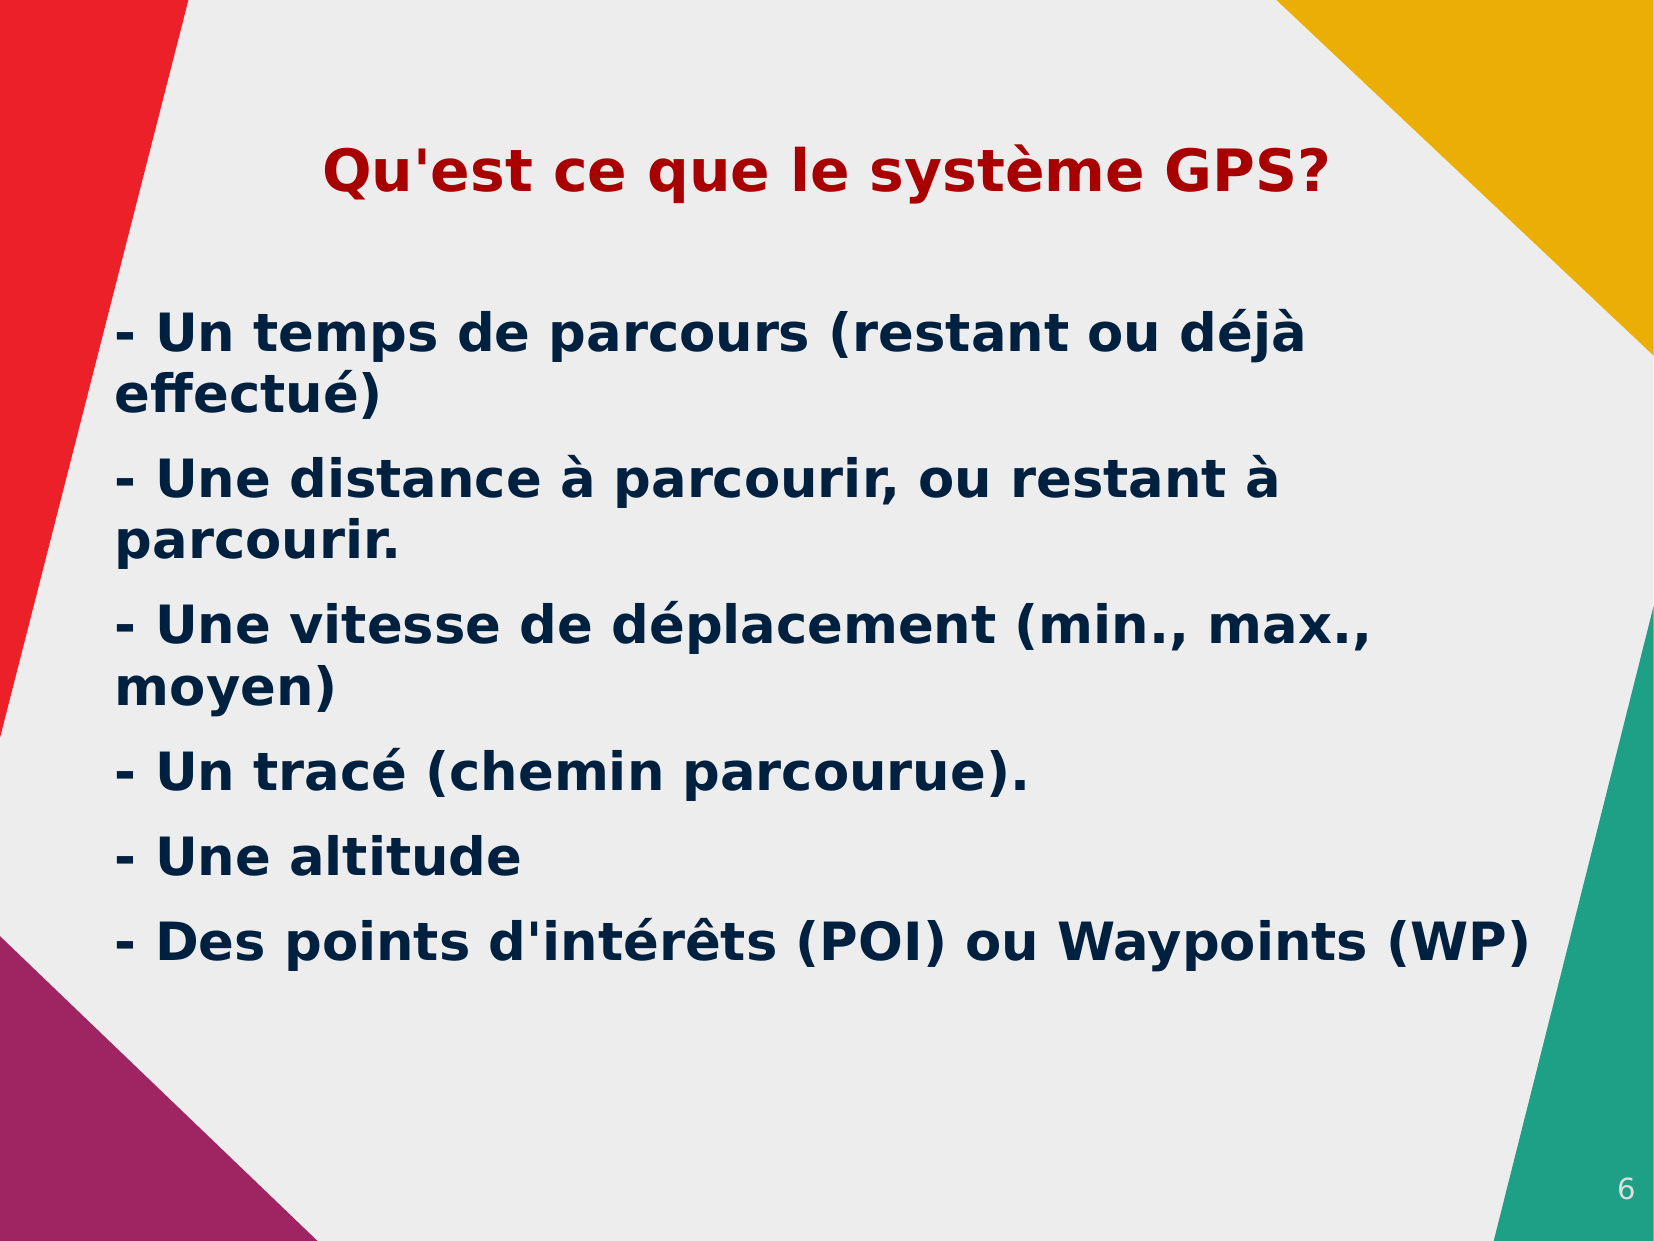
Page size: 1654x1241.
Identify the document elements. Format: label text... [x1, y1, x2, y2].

list - Un temps de parcours (restant ou déjà effectué) - Une distance à parcourir, ou restant à parcourir. - Une vitesse de déplacement (min., max., moyen) - Un tracé (chemin parcourue). - Une altitude - Des points d'intérêts (POI) ou Waypoints (WP) [114, 302, 1539, 1033]
title Qu'est ce que le système GPS? [114, 73, 1539, 271]
